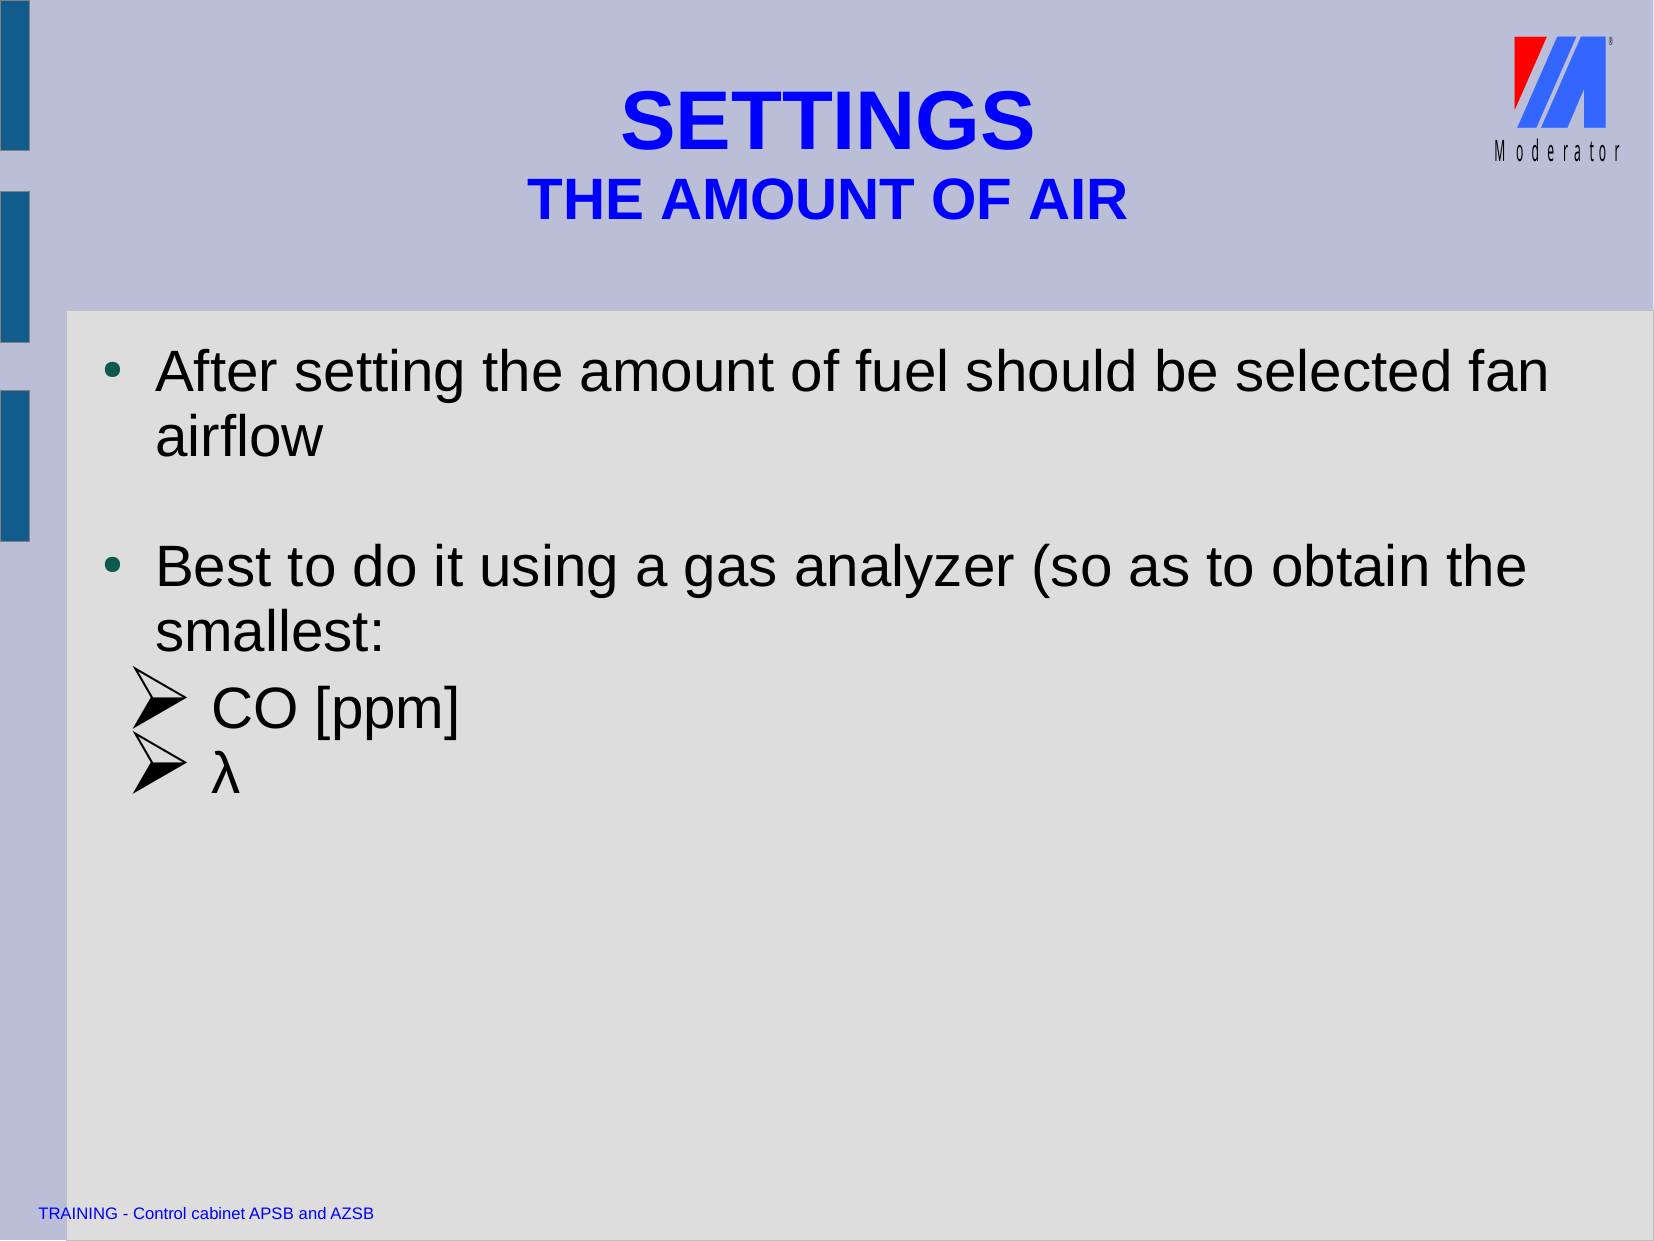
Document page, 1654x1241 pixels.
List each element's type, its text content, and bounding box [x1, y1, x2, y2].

picture [1492, 33, 1635, 167]
title SETTINGS THE AMOUNT OF AIR [84, 49, 1573, 257]
list After setting the amount of fuel should be selected fan airflow Best to do it using a gas analyzer (so as to obtain the smallest: CO [ppm] λ [84, 339, 1573, 1158]
text_box TRAINING - Control cabinet APSB and AZSB [23, 1197, 1134, 1231]
